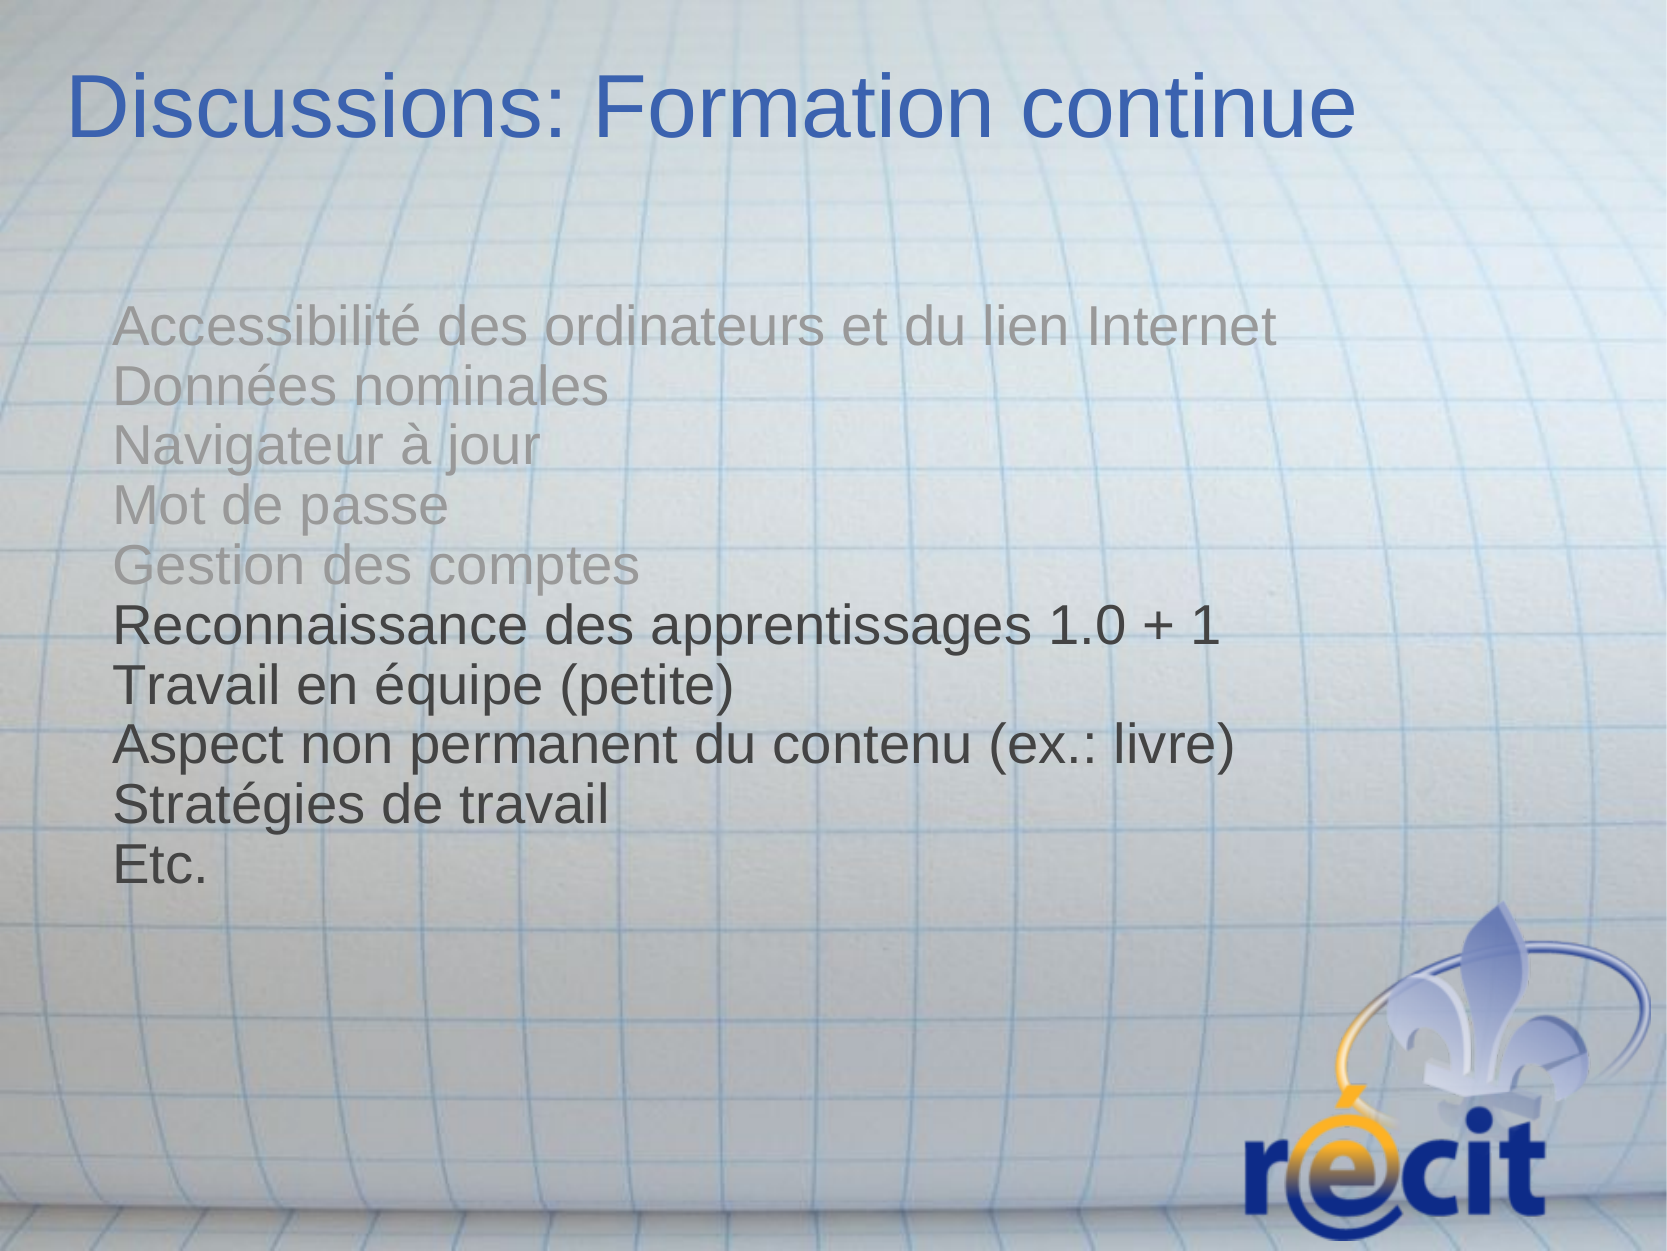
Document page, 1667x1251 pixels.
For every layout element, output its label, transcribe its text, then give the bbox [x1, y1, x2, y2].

title Discussions: Formation continue [65, 61, 1653, 213]
picture [0, 0, 1667, 1251]
list Accessibilité des ordinateurs et du lien Internet Données nominales Navigateur à jour Mot de passe Gestion des comptes Reconnaissance des apprentissages 1.0 + 1 Travail en équipe (petite)‏ Aspect non permanent du contenu (ex.: livre)‏ Stratégies de travail Etc. [93, 297, 1519, 1030]
